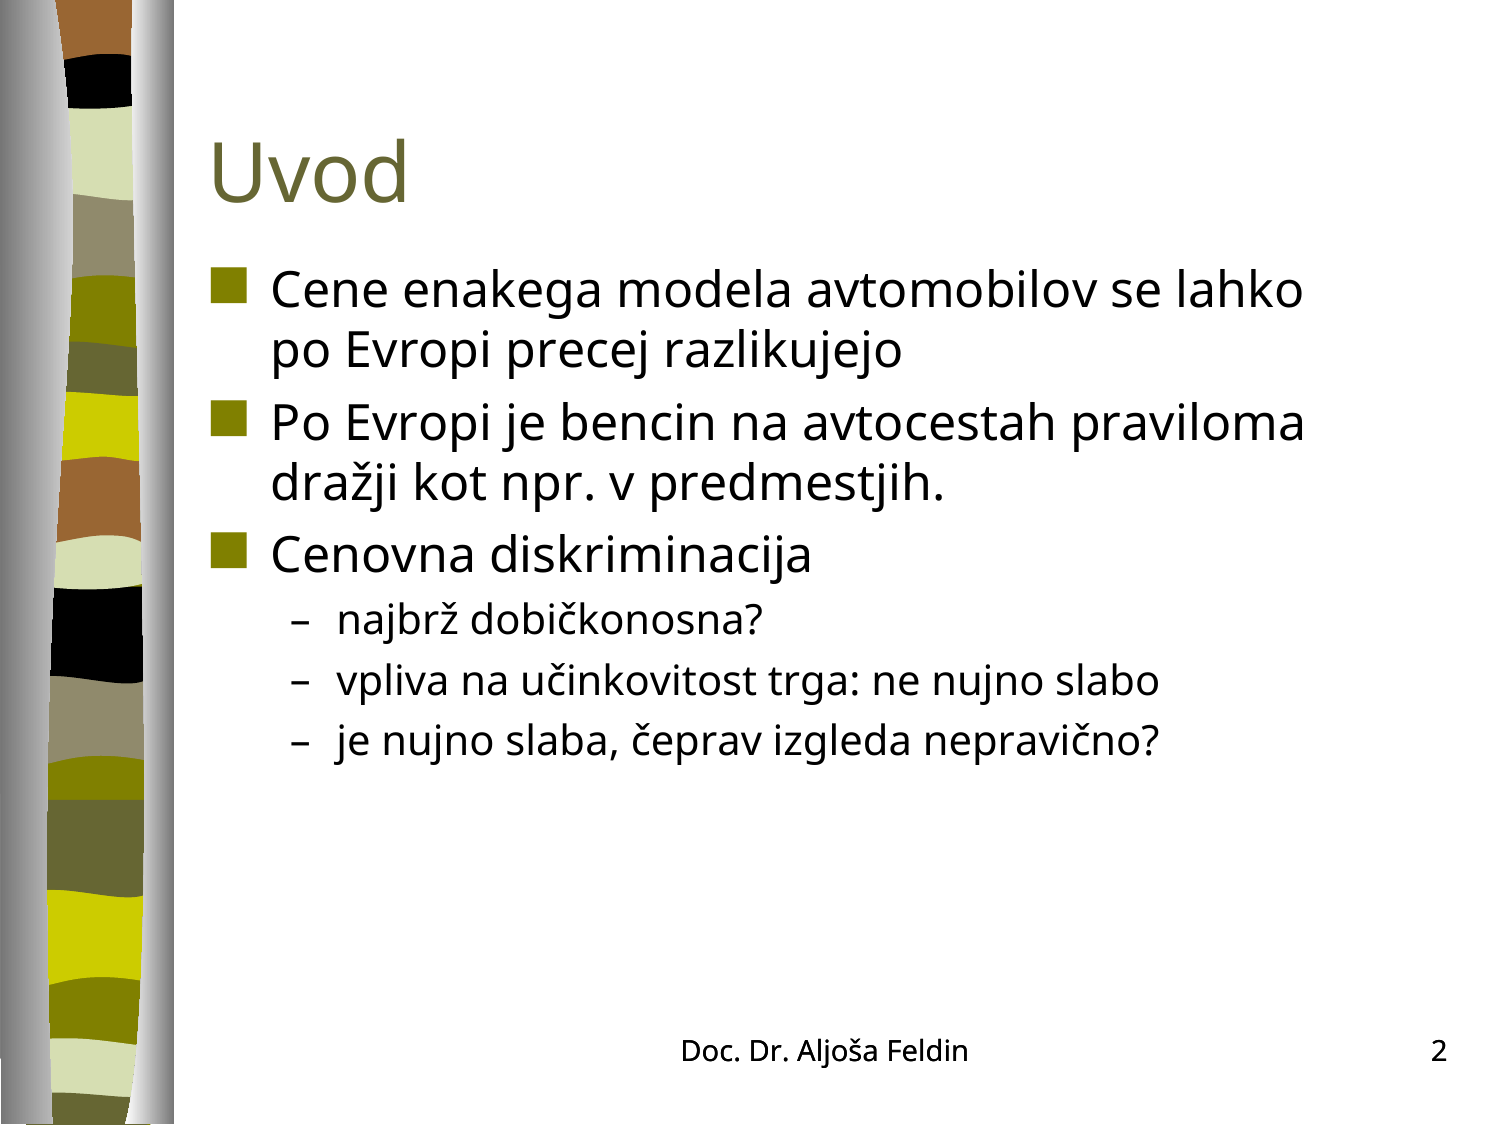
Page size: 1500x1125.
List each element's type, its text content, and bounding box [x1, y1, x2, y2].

text_box <number> [1149, 1025, 1463, 1101]
text_box Cene enakega modela avtomobilov se lahko po Evropi precej razlikujejo Po Evropi je bencin na avtocestah praviloma dražji kot npr. v predmestjih. Cenovna diskriminacija najbrž dobičkonosna? vpliva na učinkovitost trga: ne nujno slabo je nujno slaba, čeprav izgleda nepravično? [200, 249, 1376, 926]
text_box Uvod [192, 74, 1468, 263]
text_box Doc. Dr. Aljoša Feldin [587, 1025, 1063, 1101]
